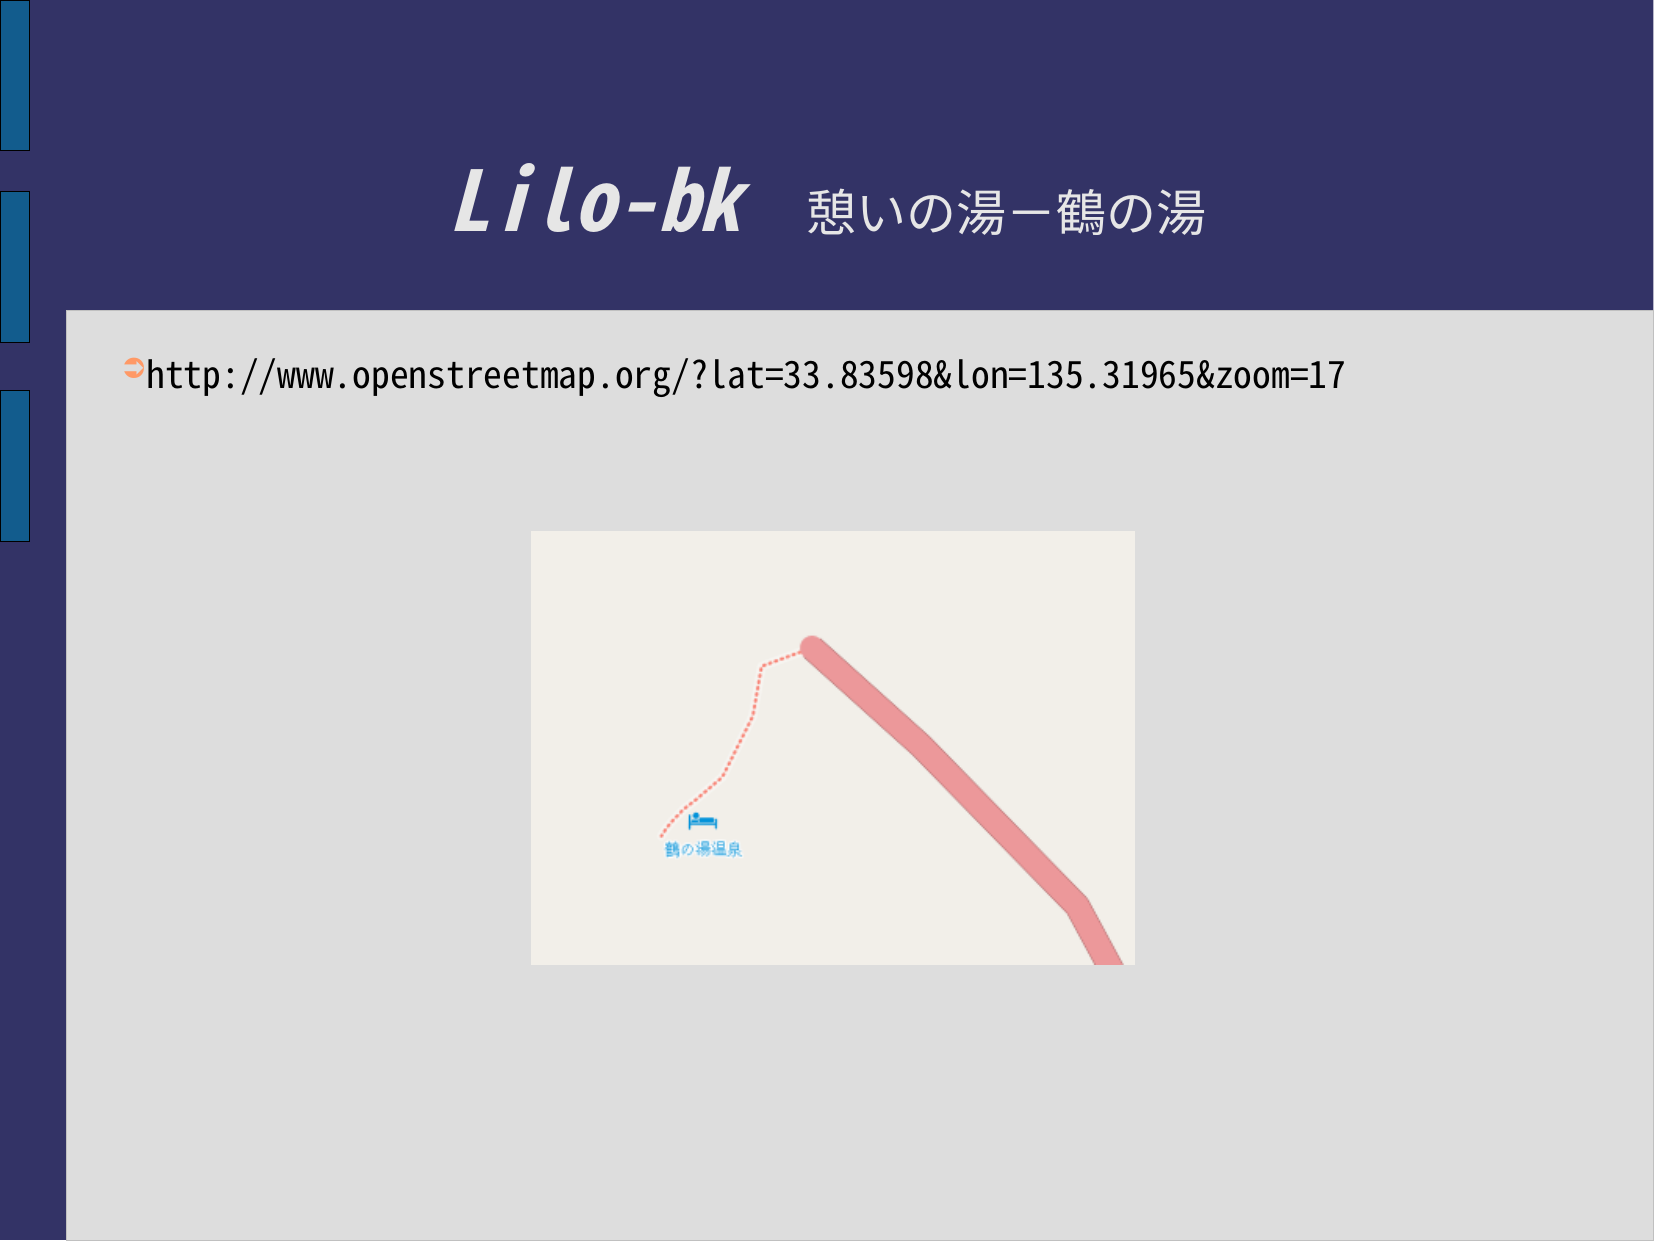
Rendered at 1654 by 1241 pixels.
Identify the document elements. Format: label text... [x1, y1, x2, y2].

title Lilo-bk 憩いの湯－鶴の湯 [121, 91, 1534, 299]
picture [531, 531, 1135, 965]
list http://www.openstreetmap.org/?lat=33.83598&lon=135.31965&zoom=17 [121, 344, 1534, 1127]
